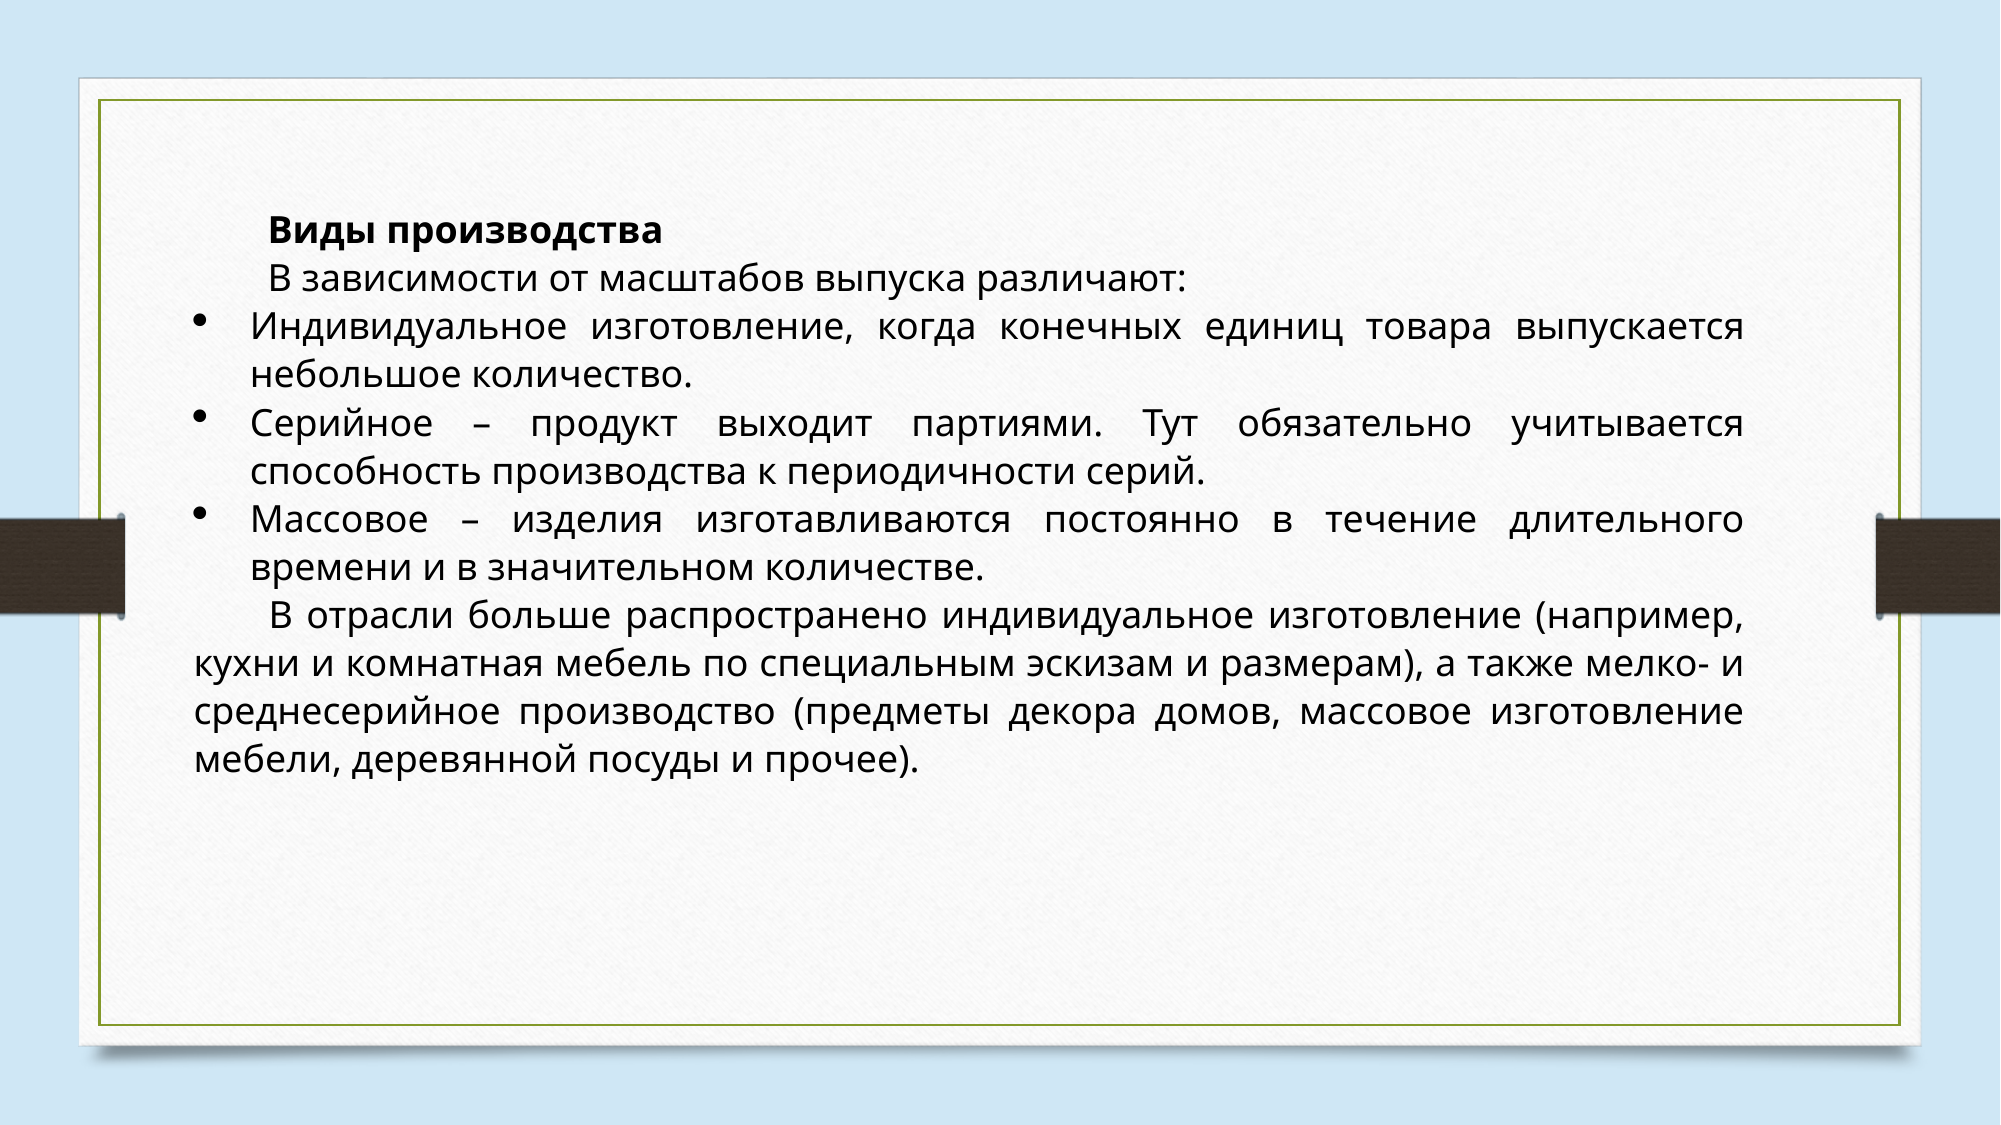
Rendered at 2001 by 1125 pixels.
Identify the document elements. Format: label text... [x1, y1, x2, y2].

picture [0, 0, 2001, 1125]
text_box Виды производства В зависимости от масштабов выпуска различают: Индивидуальное изготовление, когда конечных единиц товара выпускается небольшое количество. Серийное – продукт выходит партиями. Тут обязательно учитывается способность производства к периодичности серий. Массовое – изделия изготавливаются постоянно в течение длительного времени и в значительном количестве. В отрасли больше распространено индивидуальное изготовление (например, кухни и комнатная мебель по специальным эскизам и размерам), а также мелко- и среднесерийное производство (предметы декора домов, массовое изготовление мебели, деревянной посуды и прочее). [178, 195, 1761, 788]
